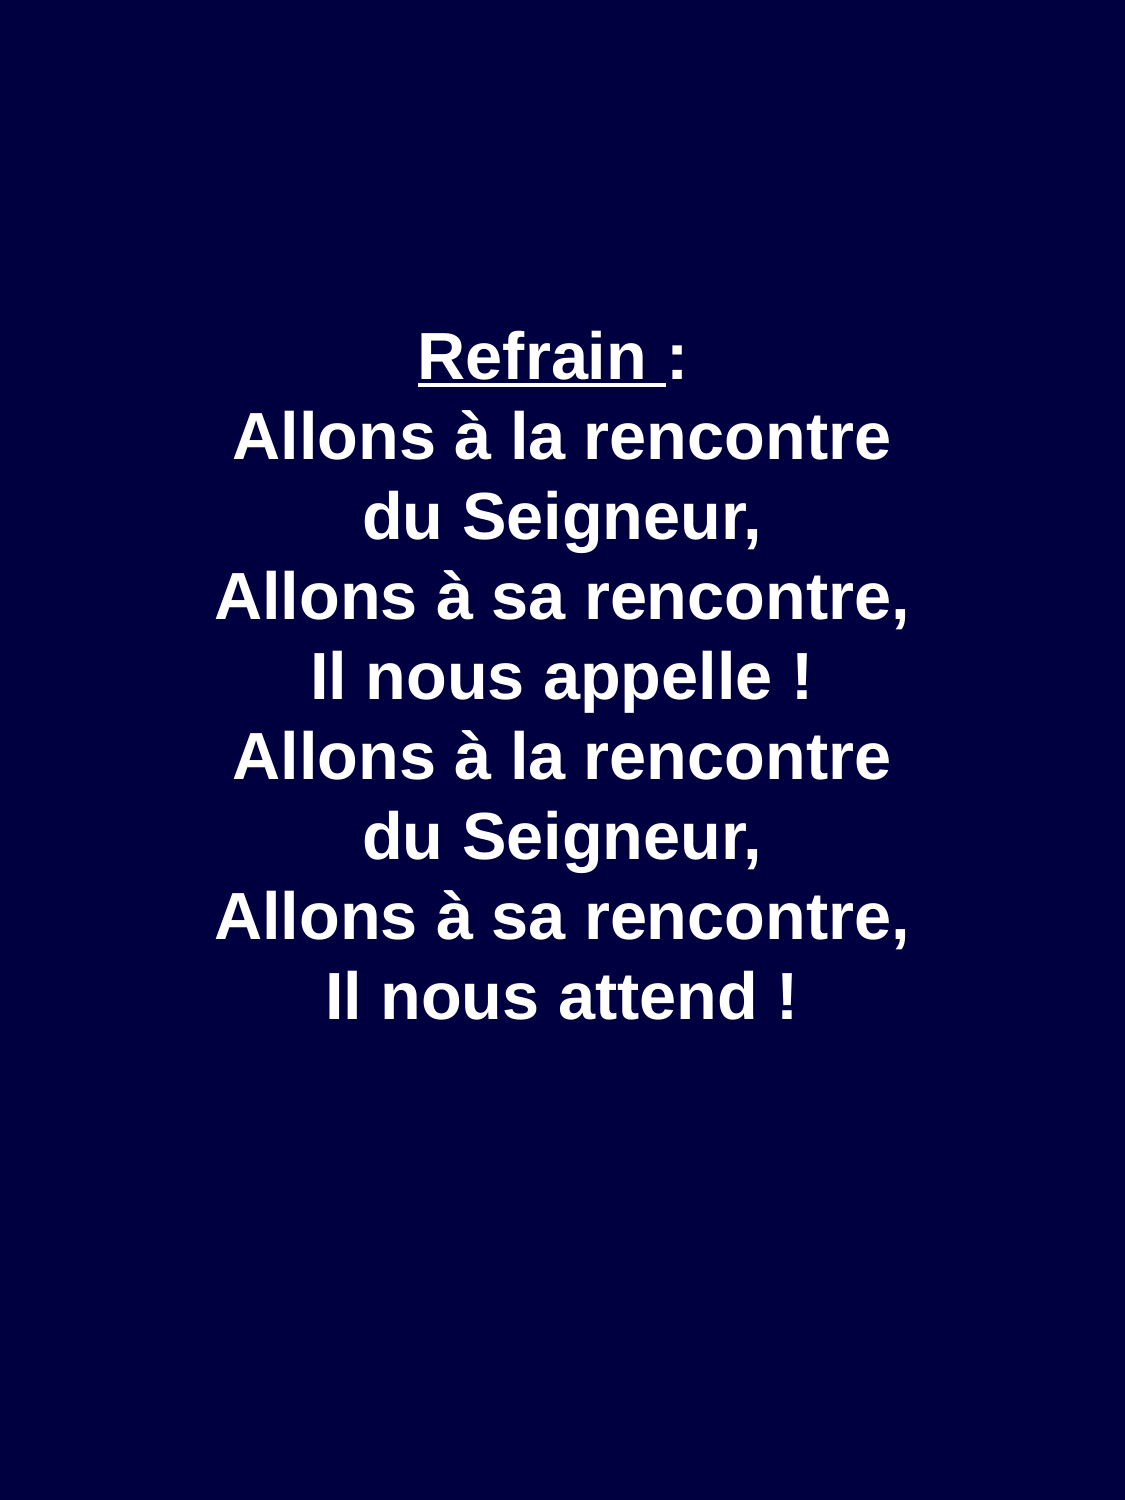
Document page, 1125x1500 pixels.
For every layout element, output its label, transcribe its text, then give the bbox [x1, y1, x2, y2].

text_box Refrain : Allons à la rencontre du Seigneur, Allons à sa rencontre, Il nous appelle ! Allons à la rencontre du Seigneur, Allons à sa rencontre, Il nous attend ! [0, 35, 1125, 1500]
